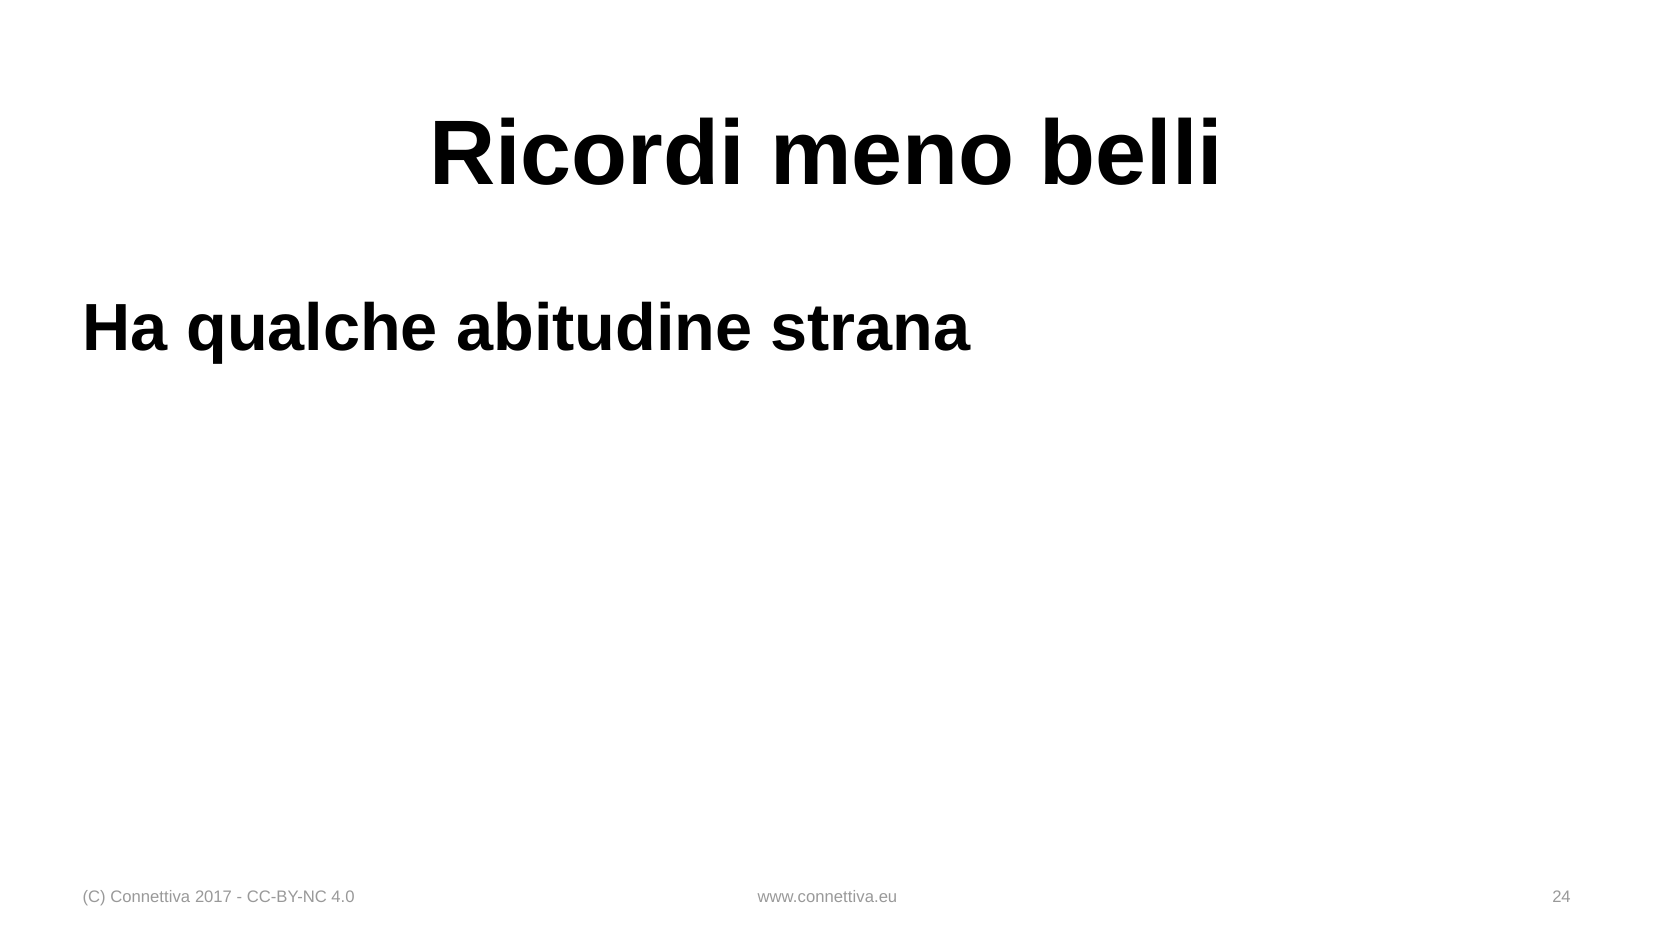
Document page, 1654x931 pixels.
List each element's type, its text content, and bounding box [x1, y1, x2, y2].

title Ricordi meno belli [82, 49, 1571, 257]
list Ha qualche abitudine strana [82, 290, 1571, 756]
